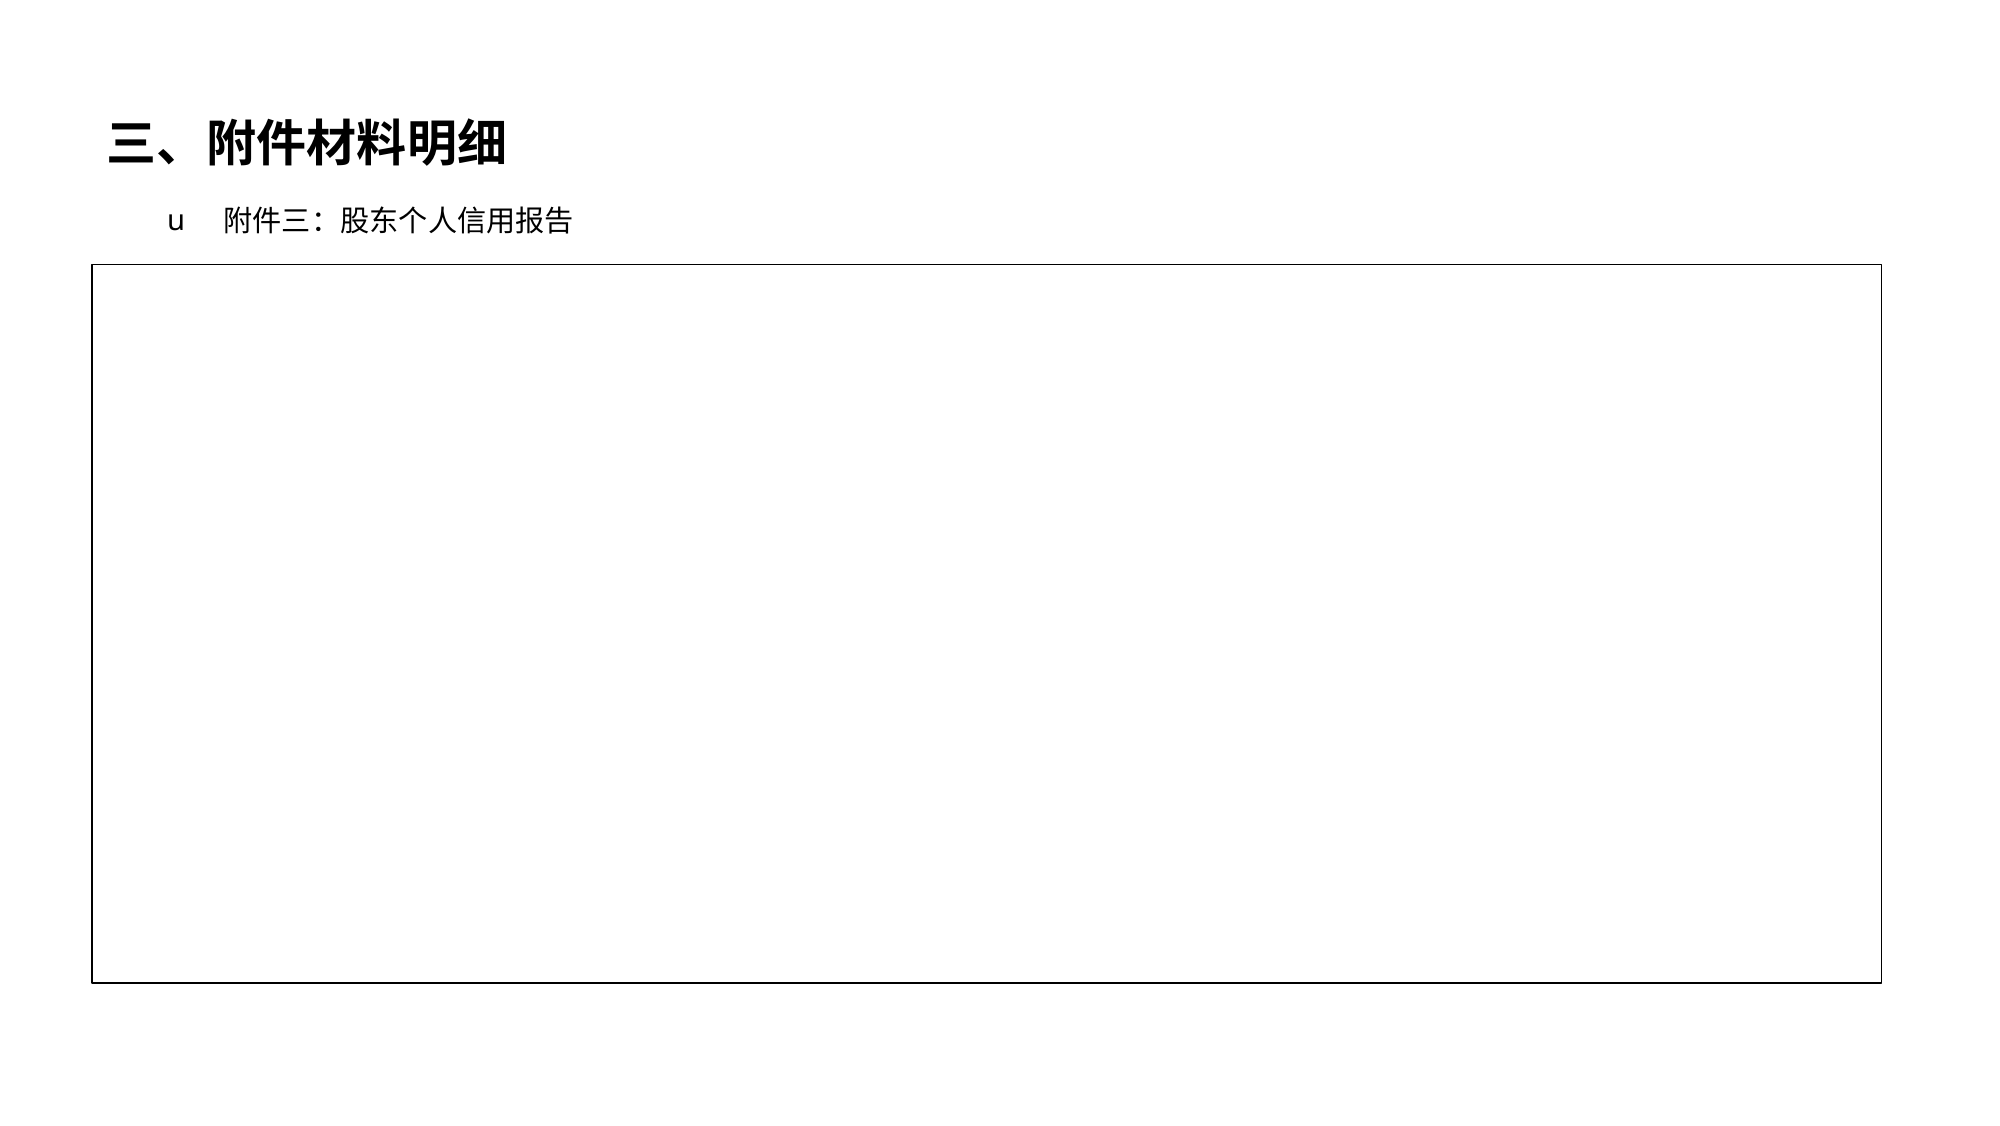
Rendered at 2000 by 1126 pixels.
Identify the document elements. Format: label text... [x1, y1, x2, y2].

text_box 三、附件材料明细 [92, 104, 522, 180]
text_box 附件三：股东个人信用报告 [152, 194, 702, 245]
